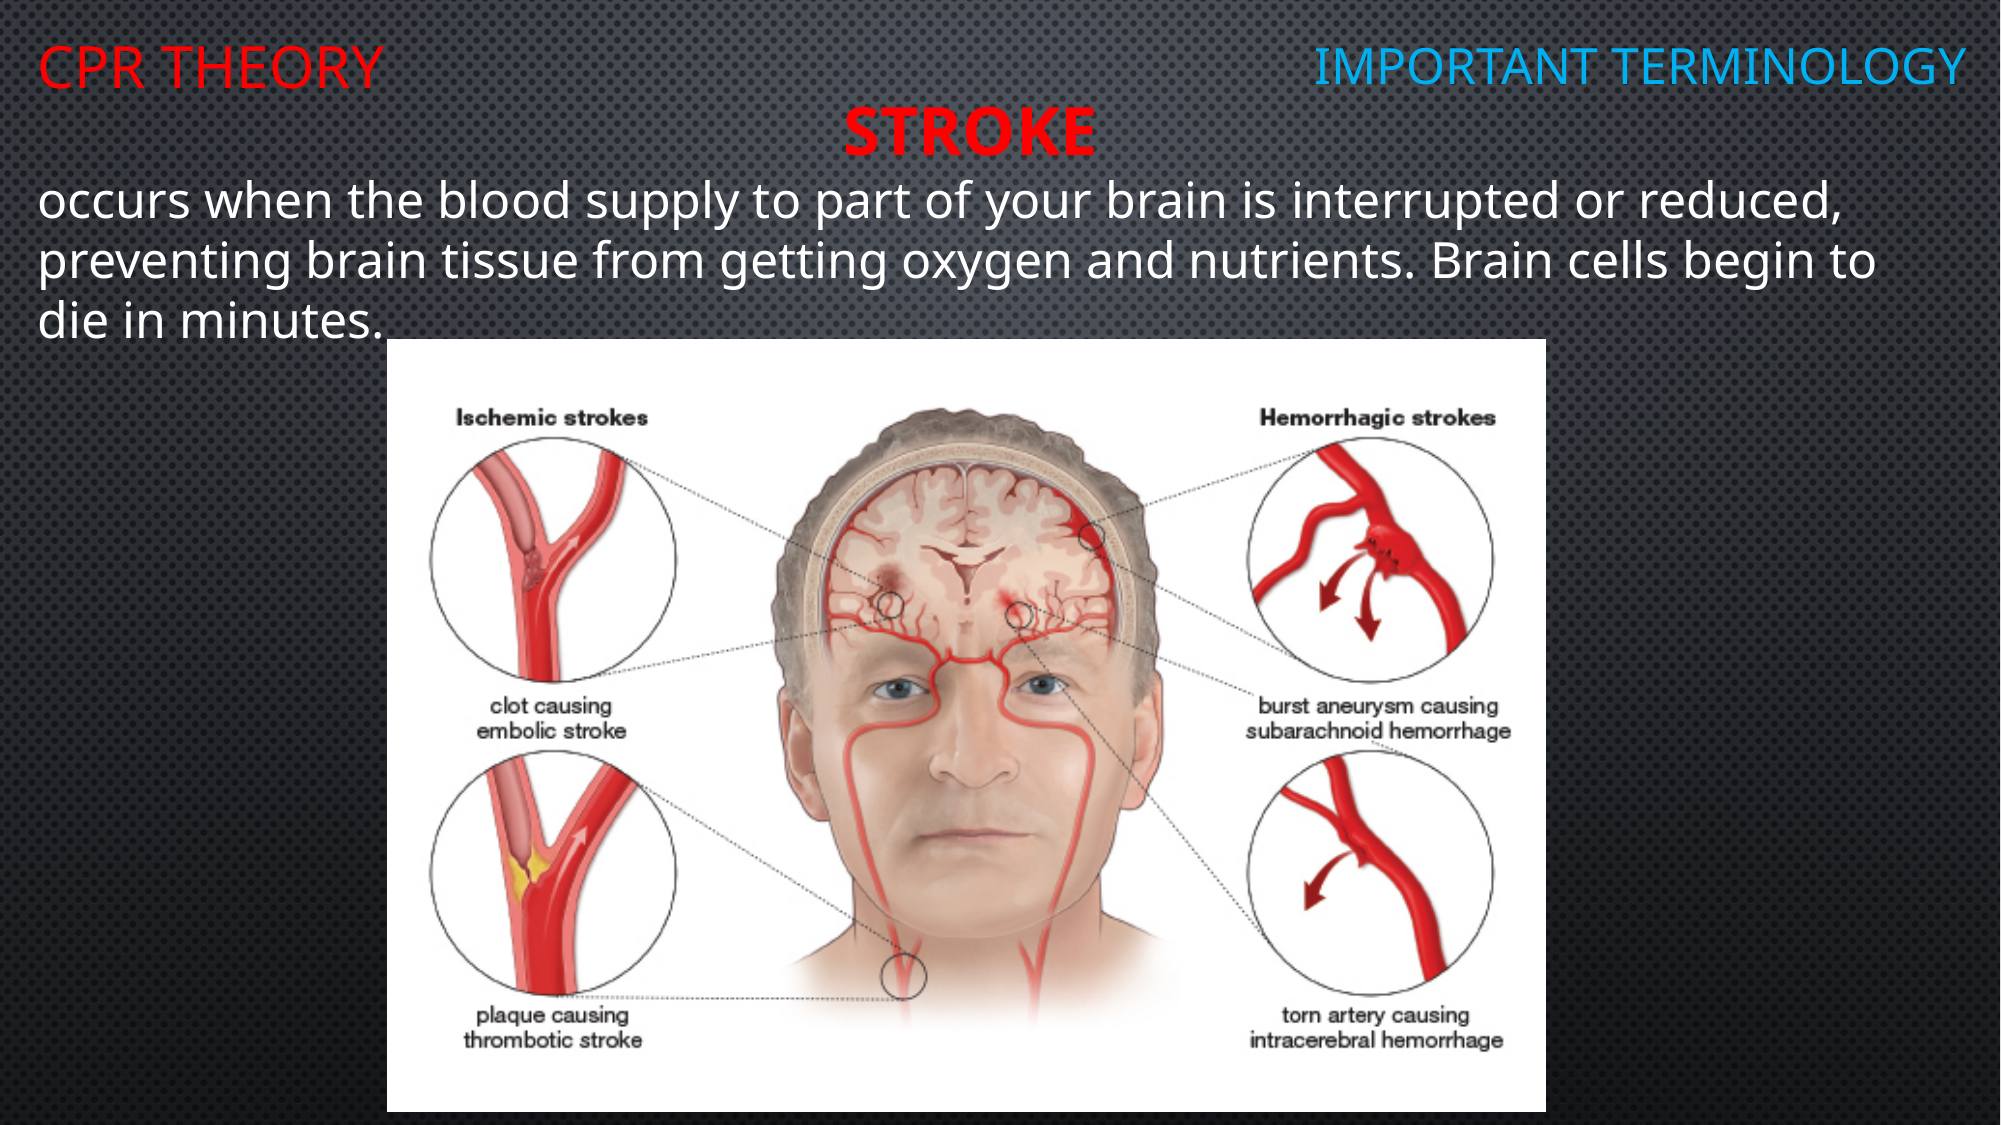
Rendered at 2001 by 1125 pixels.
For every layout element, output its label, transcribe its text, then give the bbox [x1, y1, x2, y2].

text_box STROKE occurs when the blood supply to part of your brain is interrupted or reduced, preventing brain tissue from getting oxygen and nutrients. Brain cells begin to die in minutes. [22, 81, 1919, 357]
text_box CPR Theory [22, 23, 422, 108]
picture [0, 0, 2001, 1125]
text_box IMPORTANT TERMINOLOGY [1275, 27, 1982, 103]
